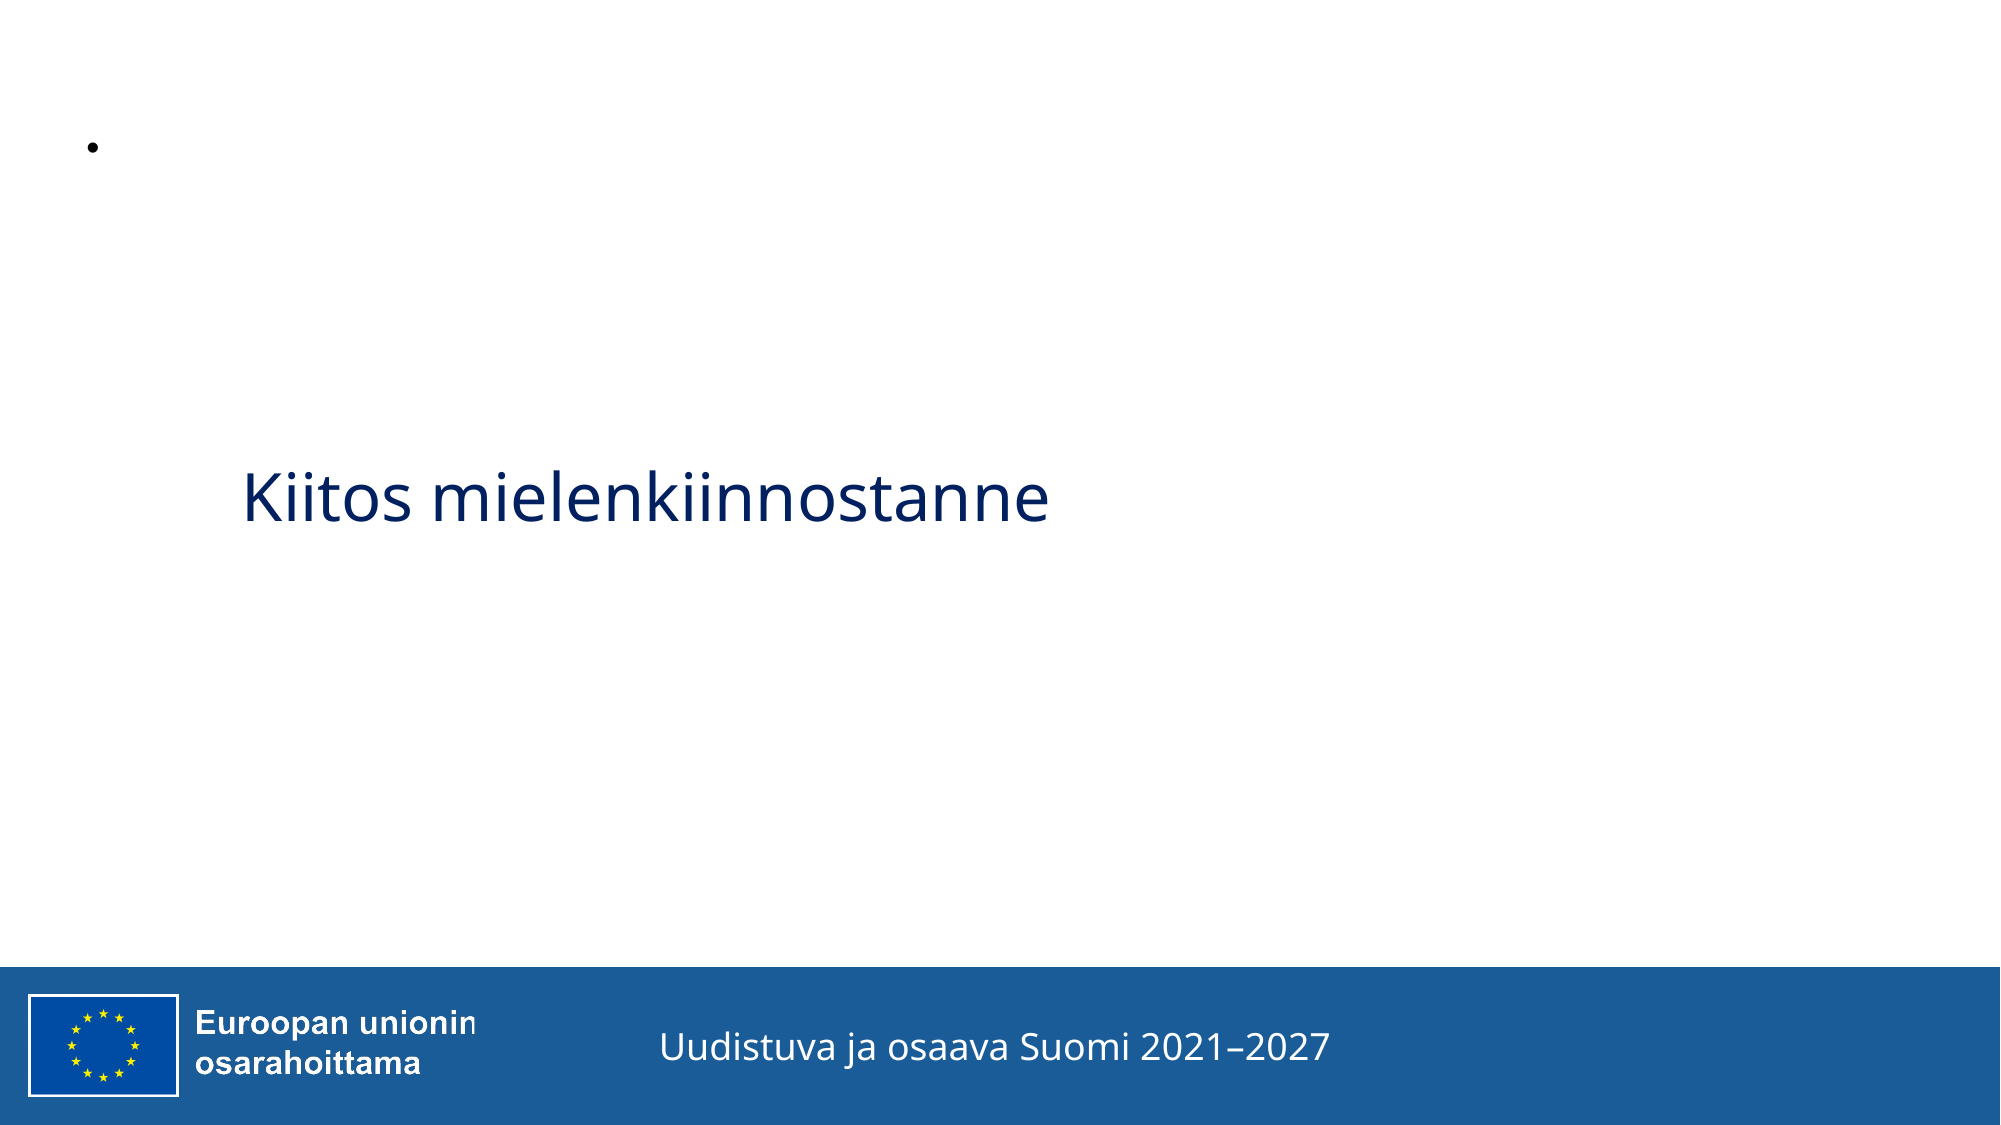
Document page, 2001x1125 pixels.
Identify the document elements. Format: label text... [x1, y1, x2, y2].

text_box [41, 1035, 136, 1095]
list Kiitos mielenkiinnostanne [86, 125, 1855, 882]
